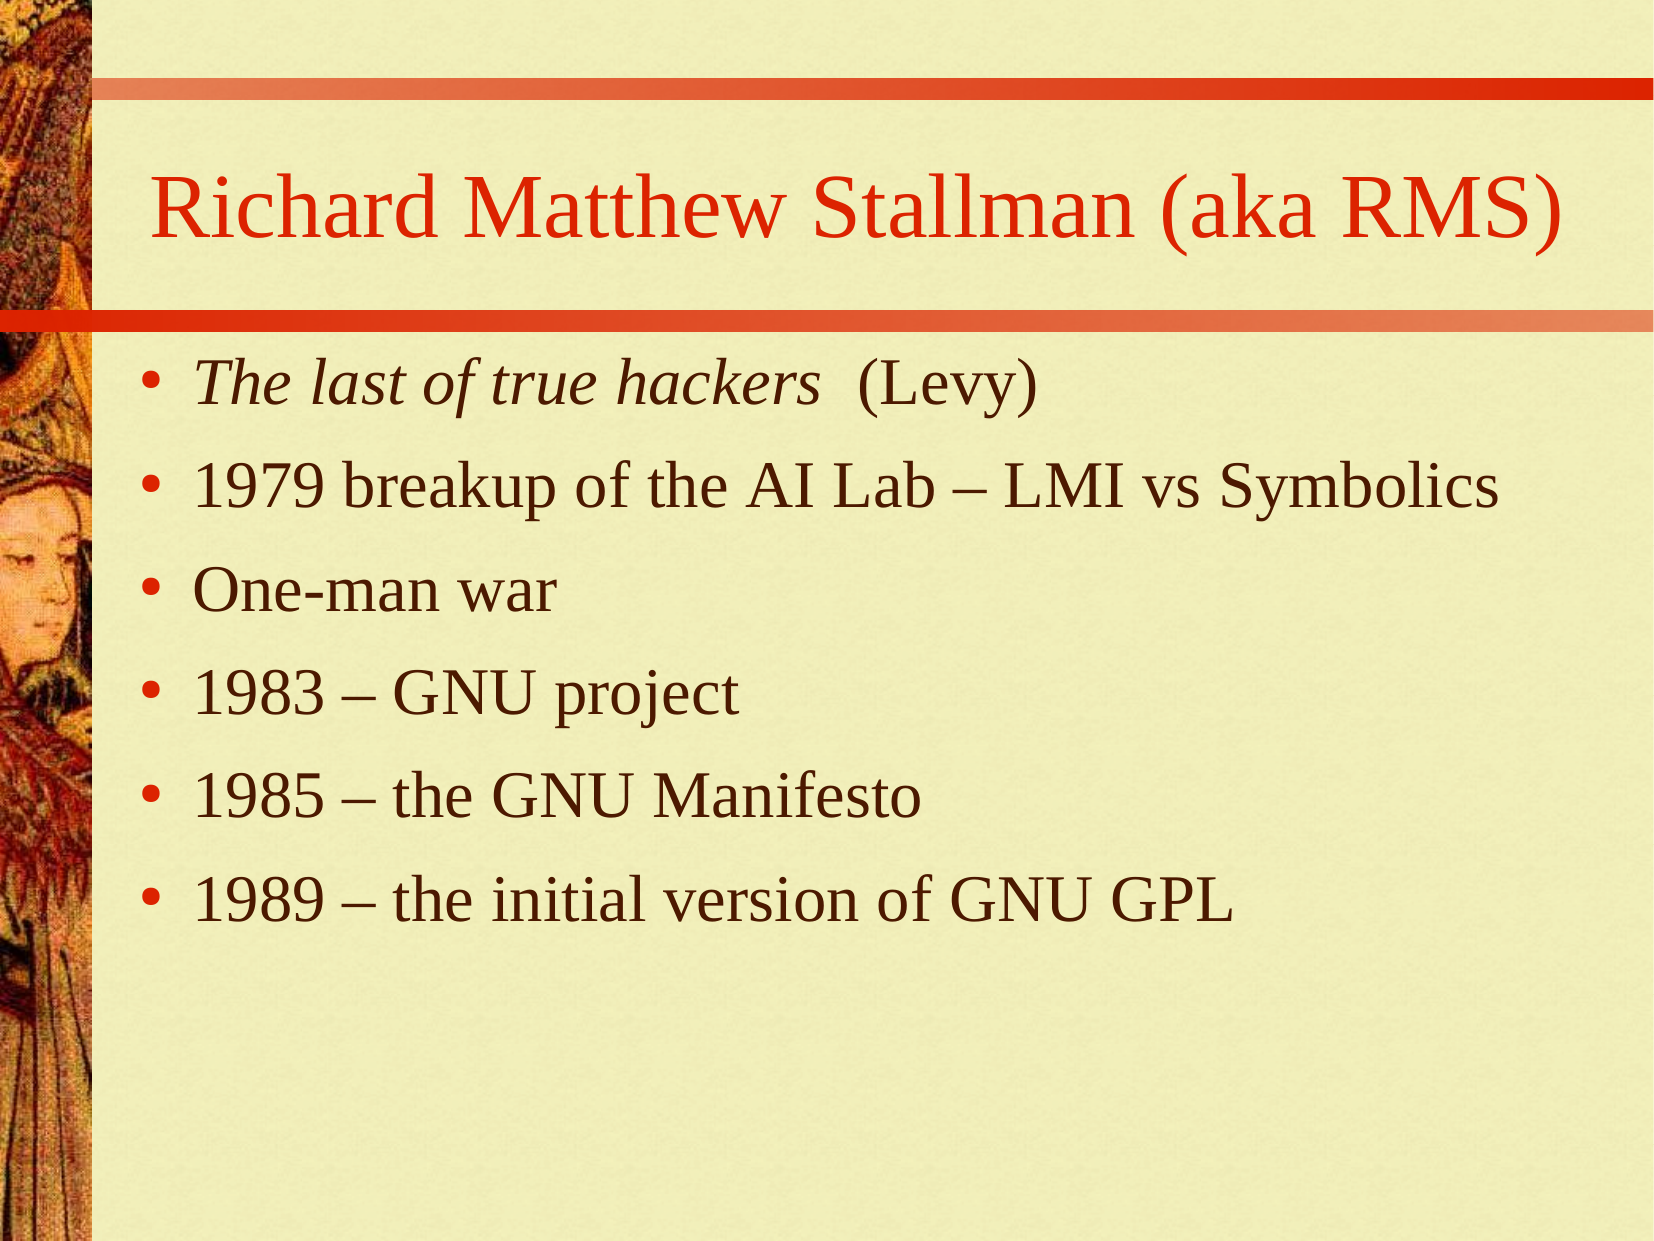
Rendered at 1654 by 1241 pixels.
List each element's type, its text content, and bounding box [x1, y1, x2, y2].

list The last of true hackers (Levy) 1979 breakup of the AI Lab – LMI vs Symbolics One-man war 1983 – GNU project 1985 – the GNU Manifesto 1989 – the initial version of GNU GPL [121, 344, 1534, 1127]
picture [0, 332, 1654, 1241]
picture [0, 0, 1654, 310]
title Richard Matthew Stallman (aka RMS) [121, 102, 1595, 311]
